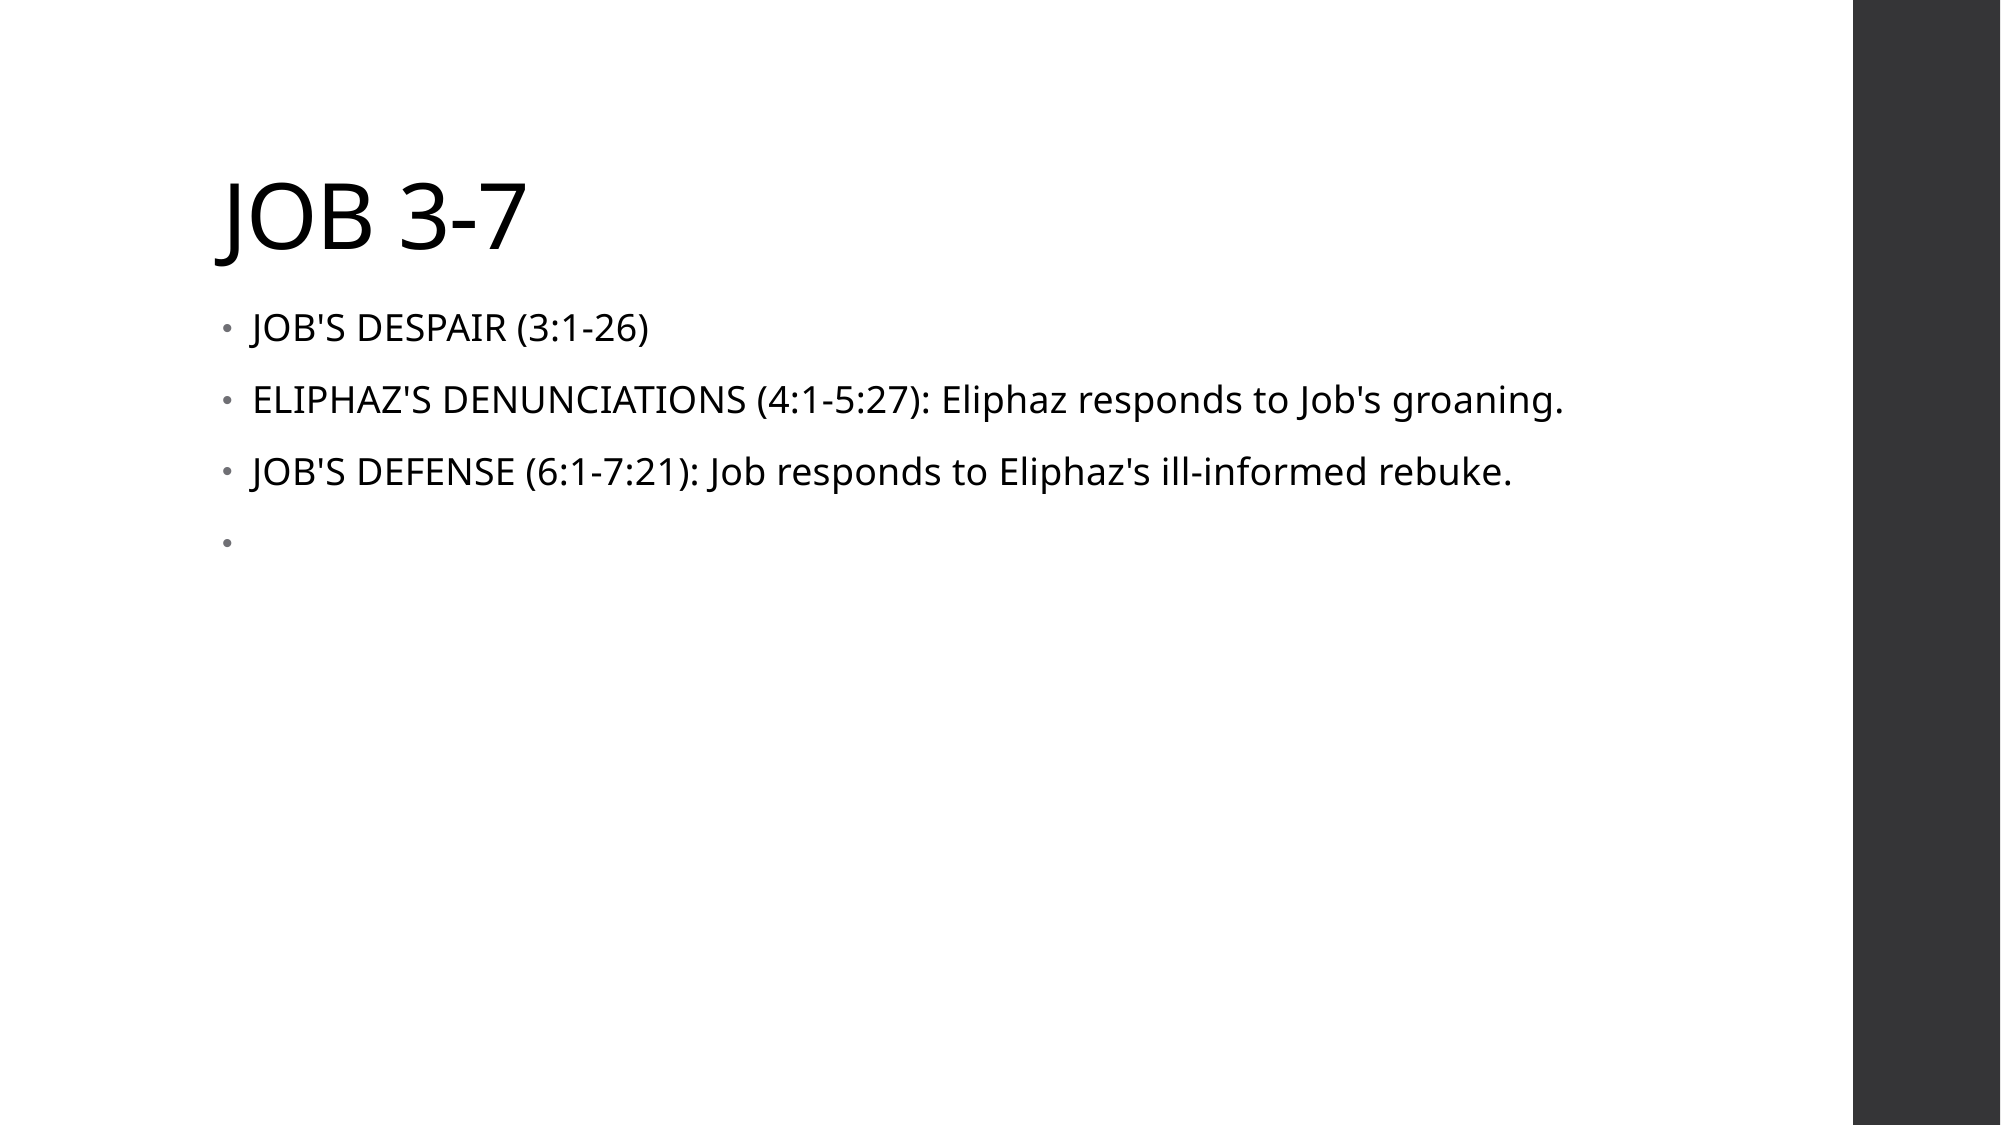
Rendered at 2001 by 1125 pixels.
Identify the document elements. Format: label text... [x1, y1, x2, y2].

list JOB'S DESPAIR (3:1-26) ELIPHAZ'S DENUNCIATIONS (4:1-5:27): Eliphaz responds to Job's groaning. JOB'S DEFENSE (6:1-7:21): Job responds to Eliphaz's ill-informed rebuke. [206, 299, 1617, 1014]
title JOB 3-7 [206, 60, 1797, 278]
